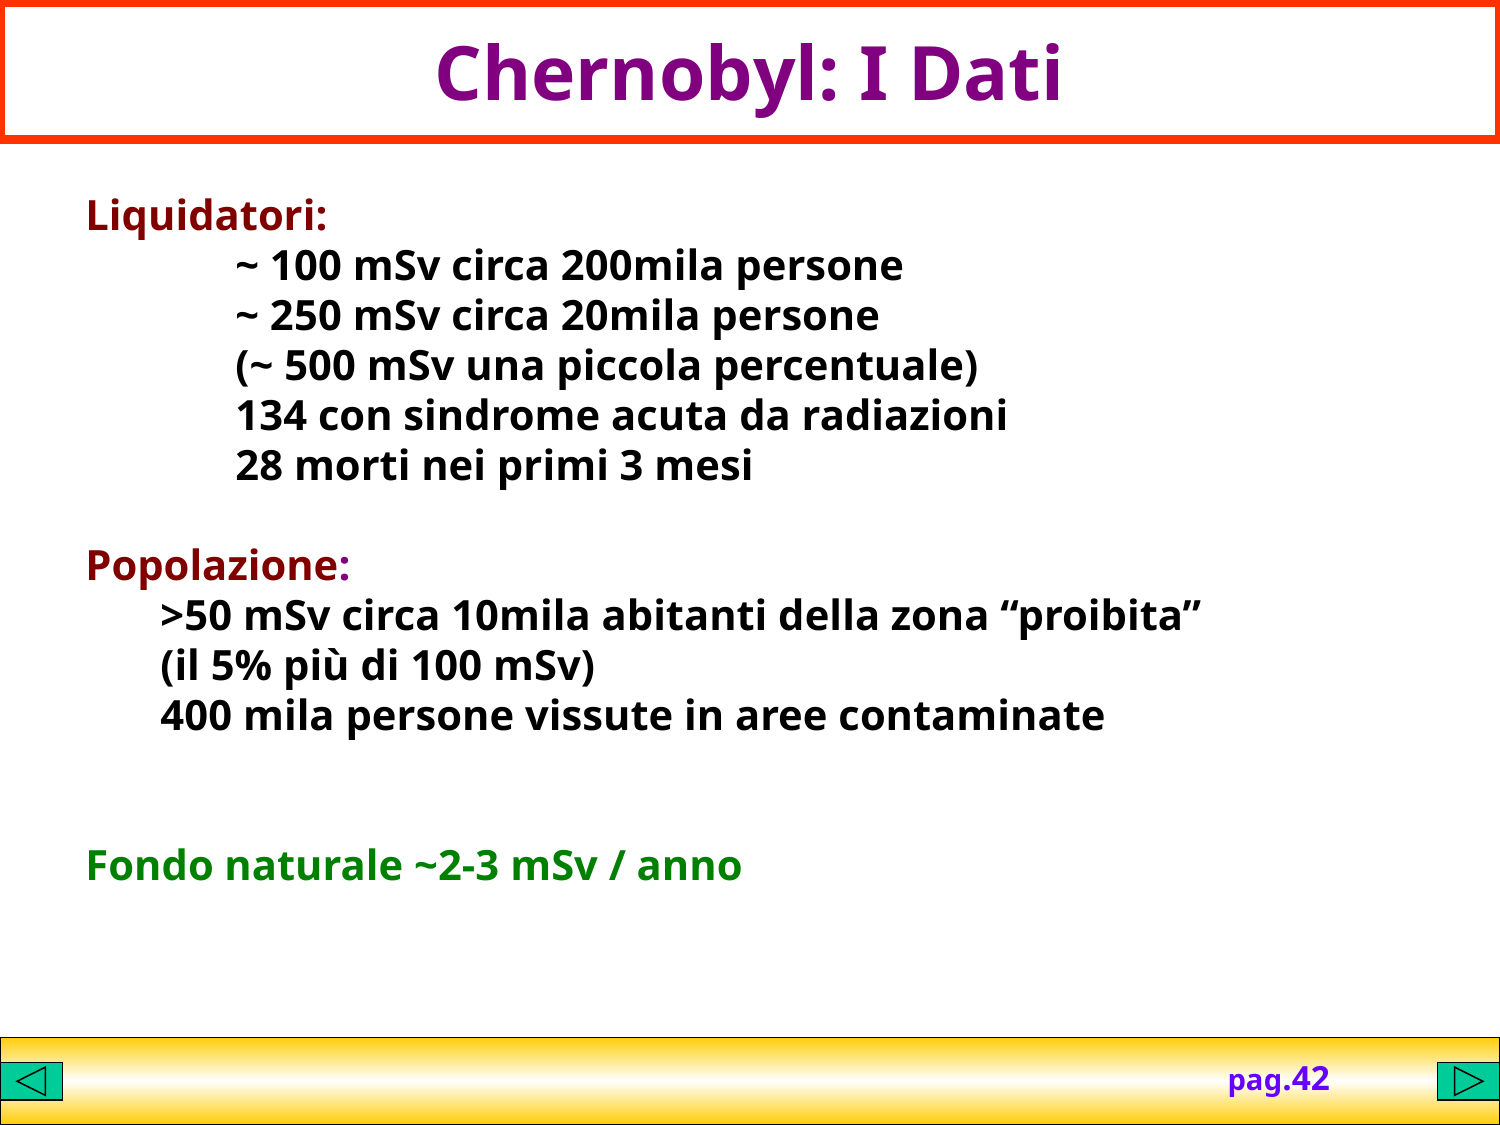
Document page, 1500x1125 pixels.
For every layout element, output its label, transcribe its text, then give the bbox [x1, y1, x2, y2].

text_box Liquidatori: ~ 100 mSv circa 200mila persone ~ 250 mSv circa 20mila persone (~ 500 mSv una piccola percentuale) 134 con sindrome acuta da radiazioni 28 morti nei primi 3 mesi Popolazione: >50 mSv circa 10mila abitanti della zona “proibita” (il 5% più di 100 mSv) 400 mila persone vissute in aree contaminate Fondo naturale ~2-3 mSv / anno [70, 181, 1219, 947]
title Chernobyl: I Dati [0, 2, 1500, 140]
